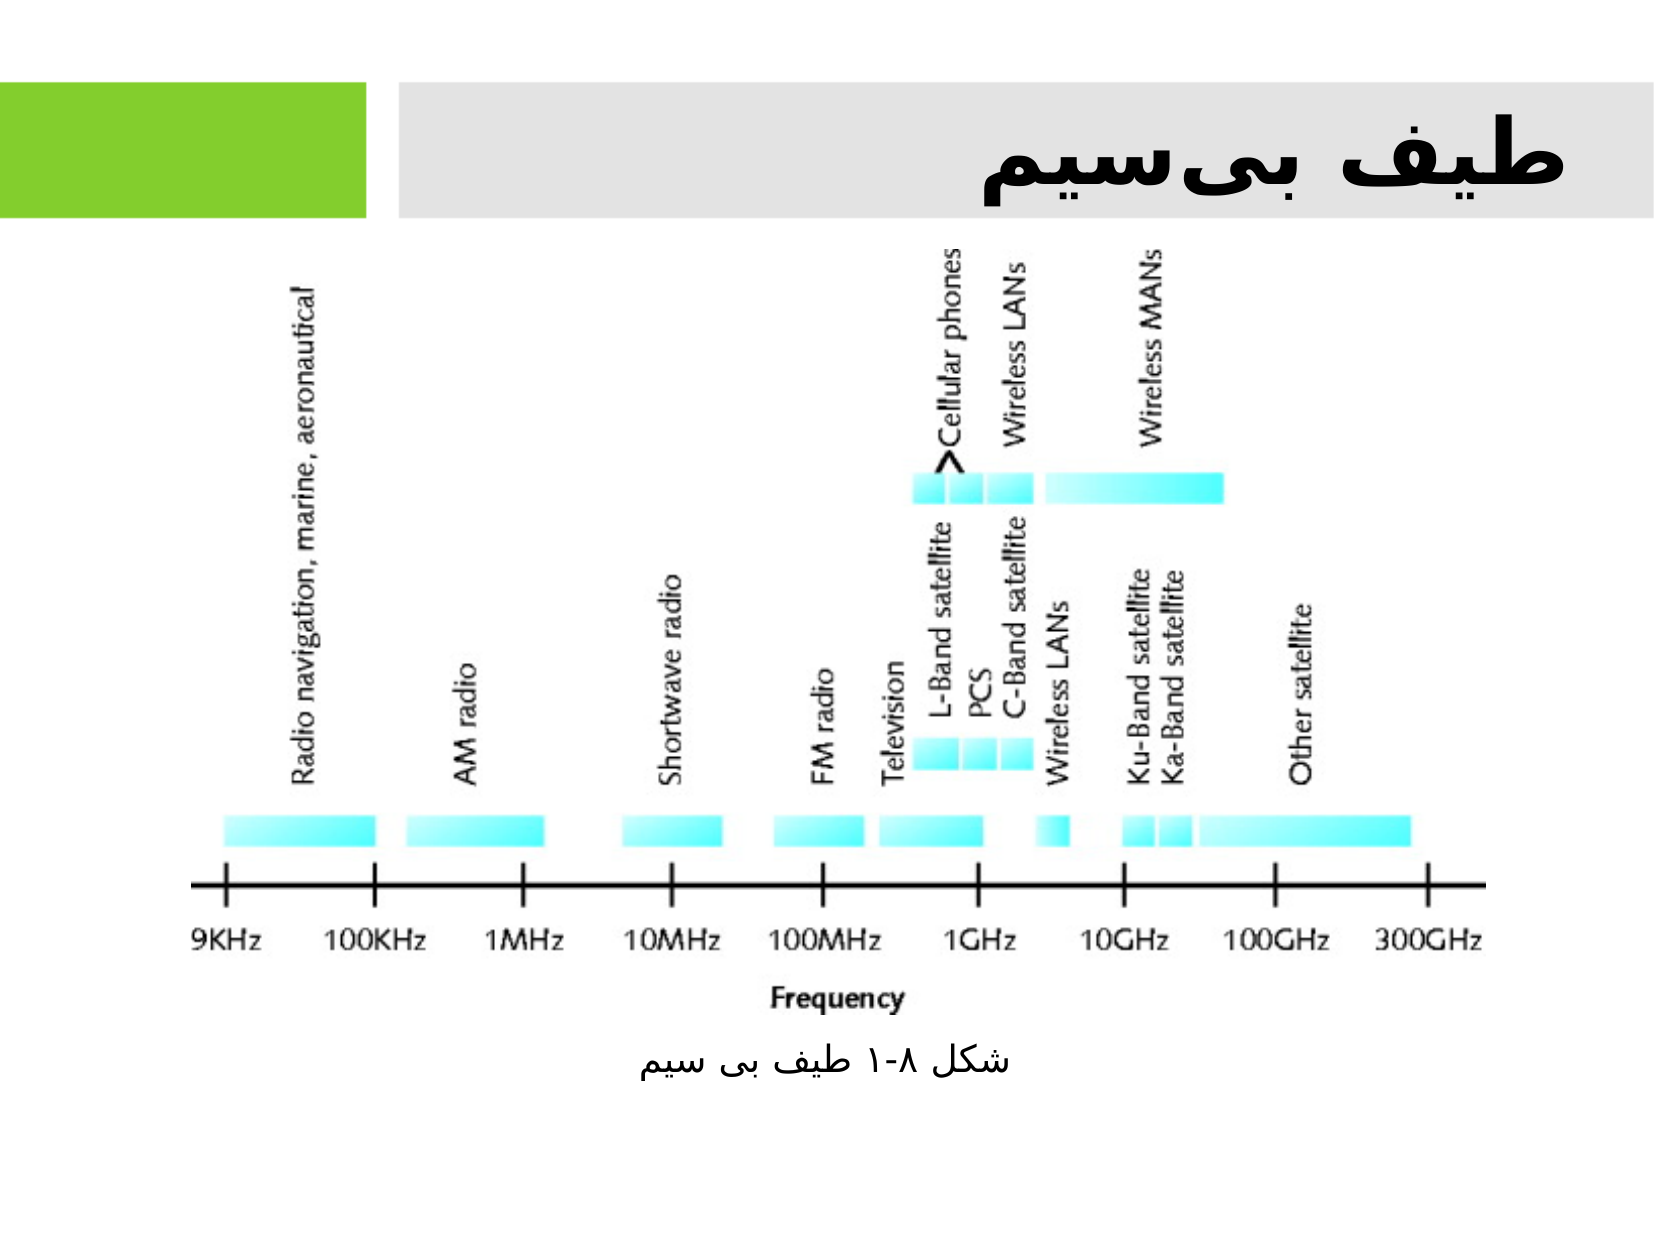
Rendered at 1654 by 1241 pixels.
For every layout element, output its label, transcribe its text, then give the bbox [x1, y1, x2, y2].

title طیف بی‌سیم [82, 49, 1571, 257]
text_box شکل ۸-۱ طیف بی سیم [445, 1027, 1240, 1088]
picture [0, 0, 1654, 1241]
